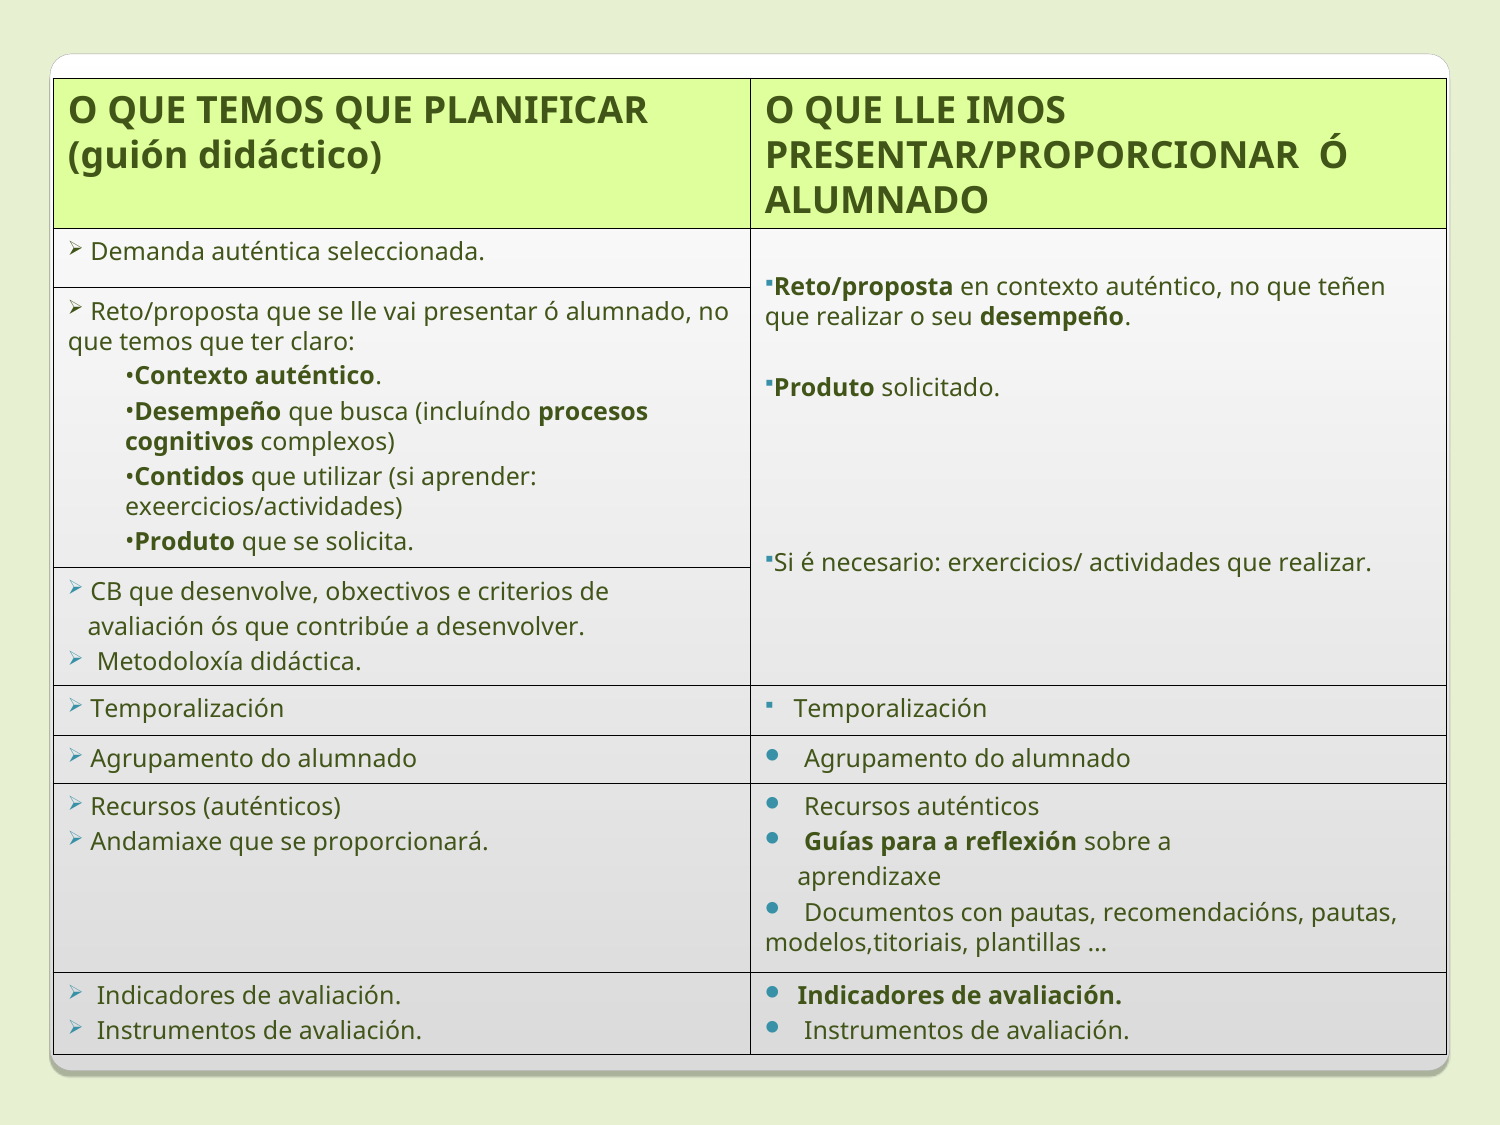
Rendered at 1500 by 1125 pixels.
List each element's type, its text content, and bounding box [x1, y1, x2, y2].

table_cell Temporalización [54, 686, 750, 735]
table_header O QUE TEMOS QUE PLANIFICAR (guión didáctico) [54, 79, 750, 228]
table_cell Reto/proposta que se lle vai presentar ó alumnado, no que temos que ter claro: Contexto auténtico. Desempeño que busca (incluíndo procesos cognitivos complexos) Contidos que utilizar (si aprender: exeercicios/actividades) Produto que se solicita. [54, 288, 750, 567]
table_cell Temporalización [751, 686, 1446, 735]
table_cell Recursos auténticos Guías para a reflexión sobre a aprendizaxe Documentos con pautas, recomendacións, pautas, modelos,titoriais, plantillas … [751, 784, 1446, 972]
table_cell Agrupamento do alumnado [54, 736, 750, 783]
table_header O QUE LLE IMOS PRESENTAR/PROPORCIONAR Ó ALUMNADO [751, 79, 1446, 228]
table_cell CB que desenvolve, obxectivos e criterios de avaliación ós que contribúe a desenvolver. Metodoloxía didáctica. [54, 568, 750, 685]
table_cell Demanda auténtica seleccionada. [54, 229, 750, 287]
table_cell Indicadores de avaliación. Instrumentos de avaliación. [54, 973, 750, 1054]
table_cell Recursos (auténticos) Andamiaxe que se proporcionará. [54, 784, 750, 972]
table_cell Agrupamento do alumnado [751, 736, 1446, 783]
table_cell Indicadores de avaliación. Instrumentos de avaliación. [751, 973, 1446, 1054]
table_cell Reto/proposta en contexto auténtico, no que teñen que realizar o seu desempeño. Produto solicitado. Si é necesario: erxercicios/ actividades que realizar. [751, 229, 1446, 685]
